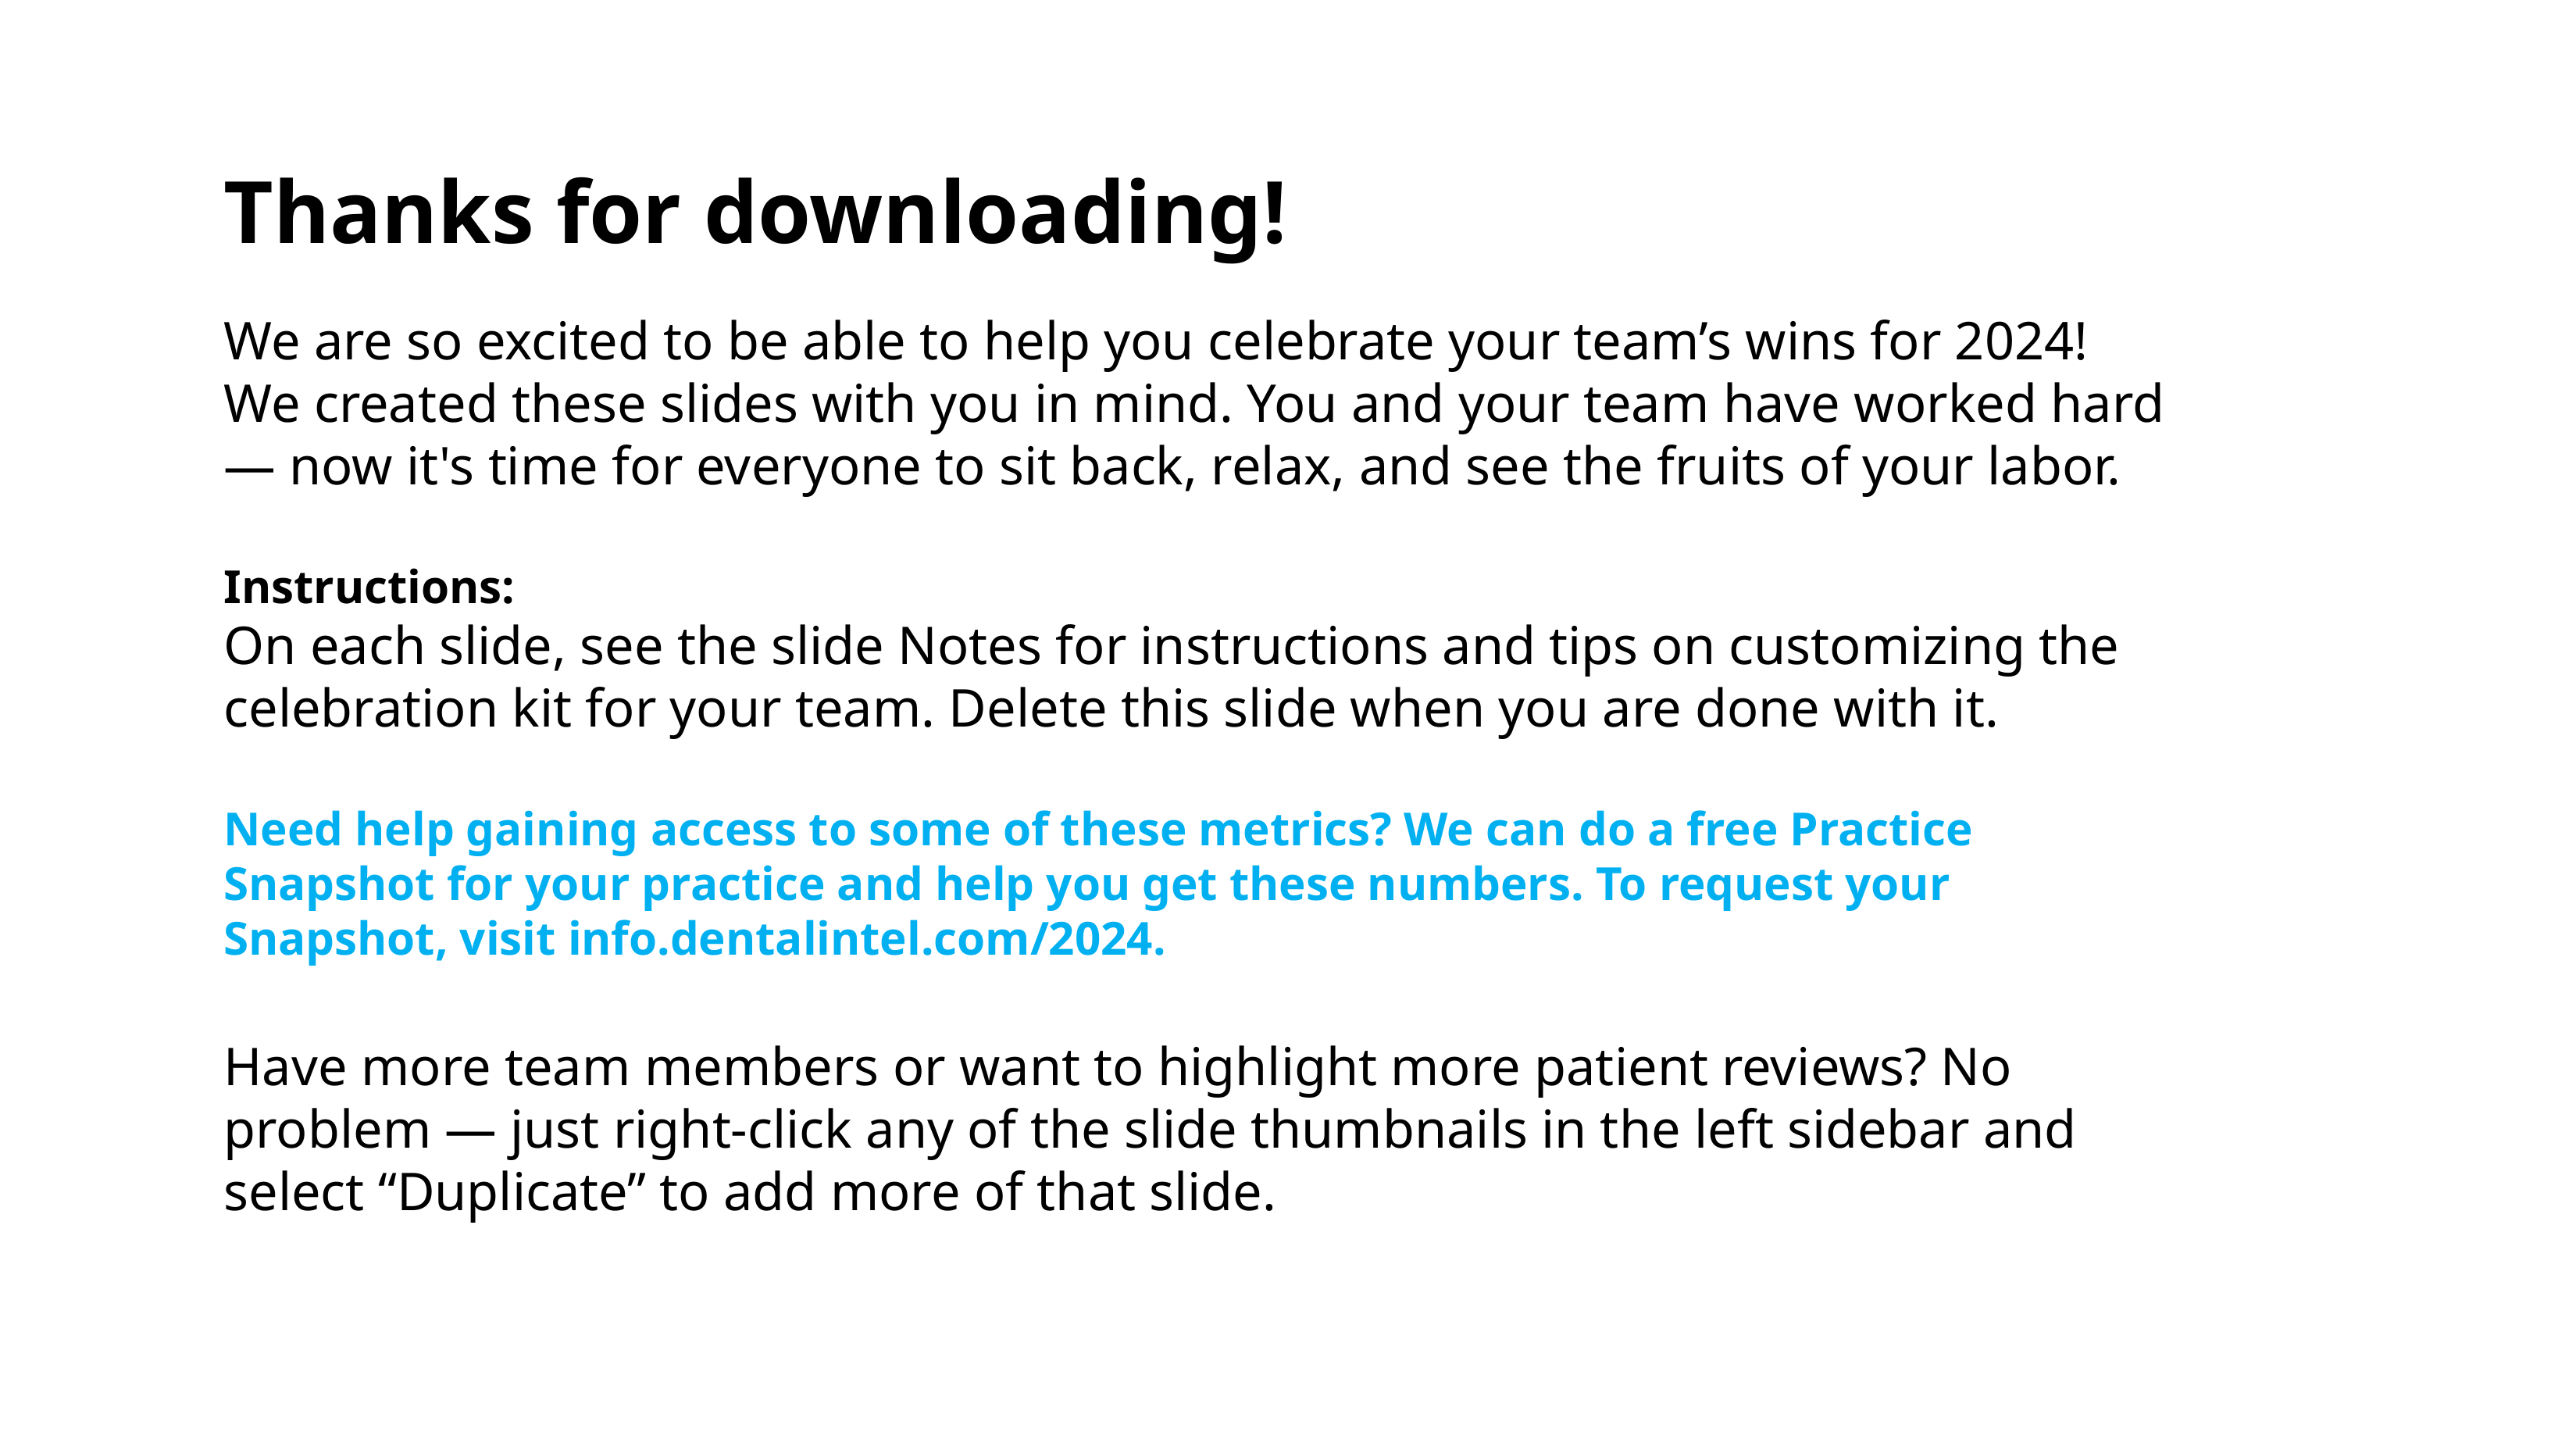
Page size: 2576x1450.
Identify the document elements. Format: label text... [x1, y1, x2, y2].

text_box Thanks for downloading! [212, 152, 2185, 268]
text_box We are so excited to be able to help you celebrate your team’s wins for 2024! We created these slides with you in mind. You and your team have worked hard — now it's time for everyone to sit back, relax, and see the fruits of your labor. Instructions: On each slide, see the slide Notes for instructions and tips on customizing the celebration kit for your team. Delete this slide when you are done with it. Need help gaining access to some of these metrics? We can do a free Practice Snapshot for your practice and help you get these numbers. To request your Snapshot, visit info.dentalintel.com/2024. Have more team members or want to highlight more patient reviews? No problem — just right-click any of the slide thumbnails in the left sidebar and select “Duplicate” to add more of that slide. [212, 302, 2185, 1229]
